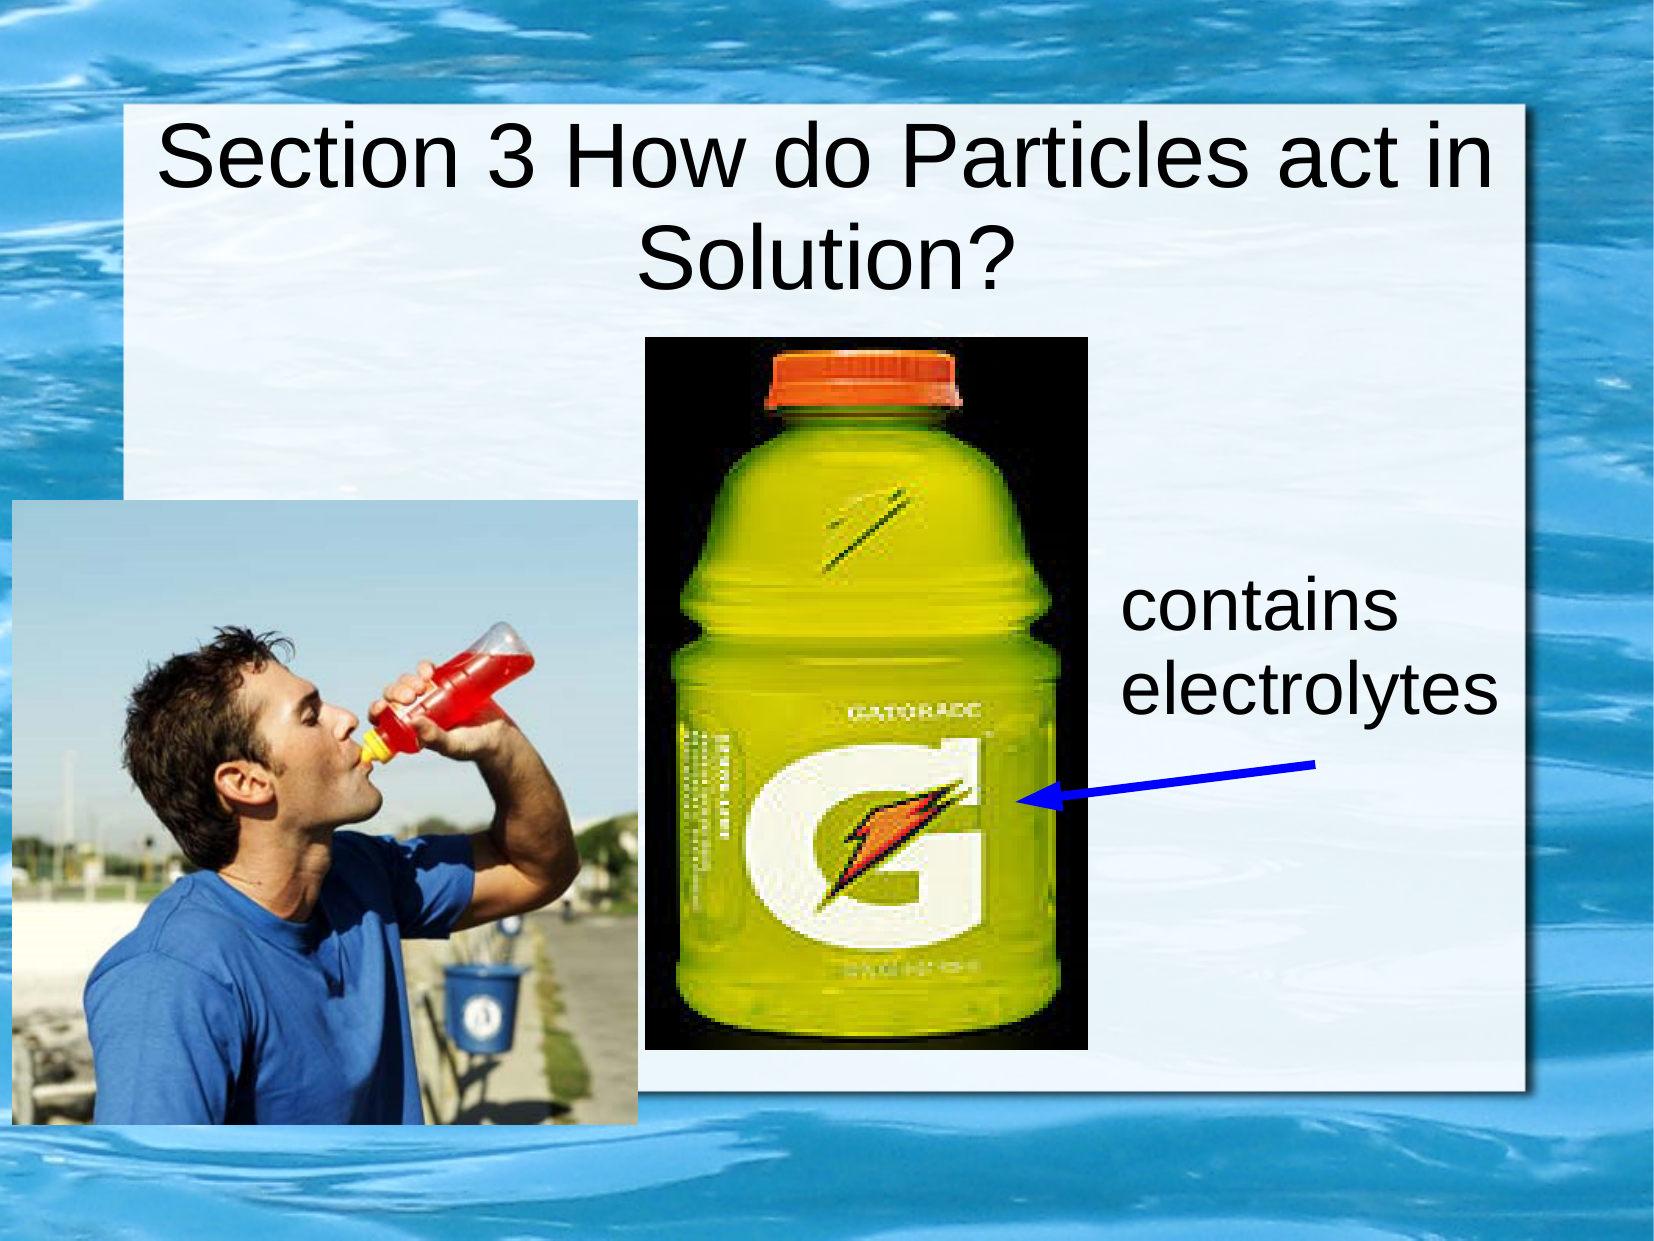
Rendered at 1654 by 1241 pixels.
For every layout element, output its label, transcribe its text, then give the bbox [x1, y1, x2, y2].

picture [0, 0, 1654, 1241]
text_box contains electrolytes [1120, 562, 1501, 731]
title Section 3 How do Particles act in Solution? [147, 104, 1506, 310]
